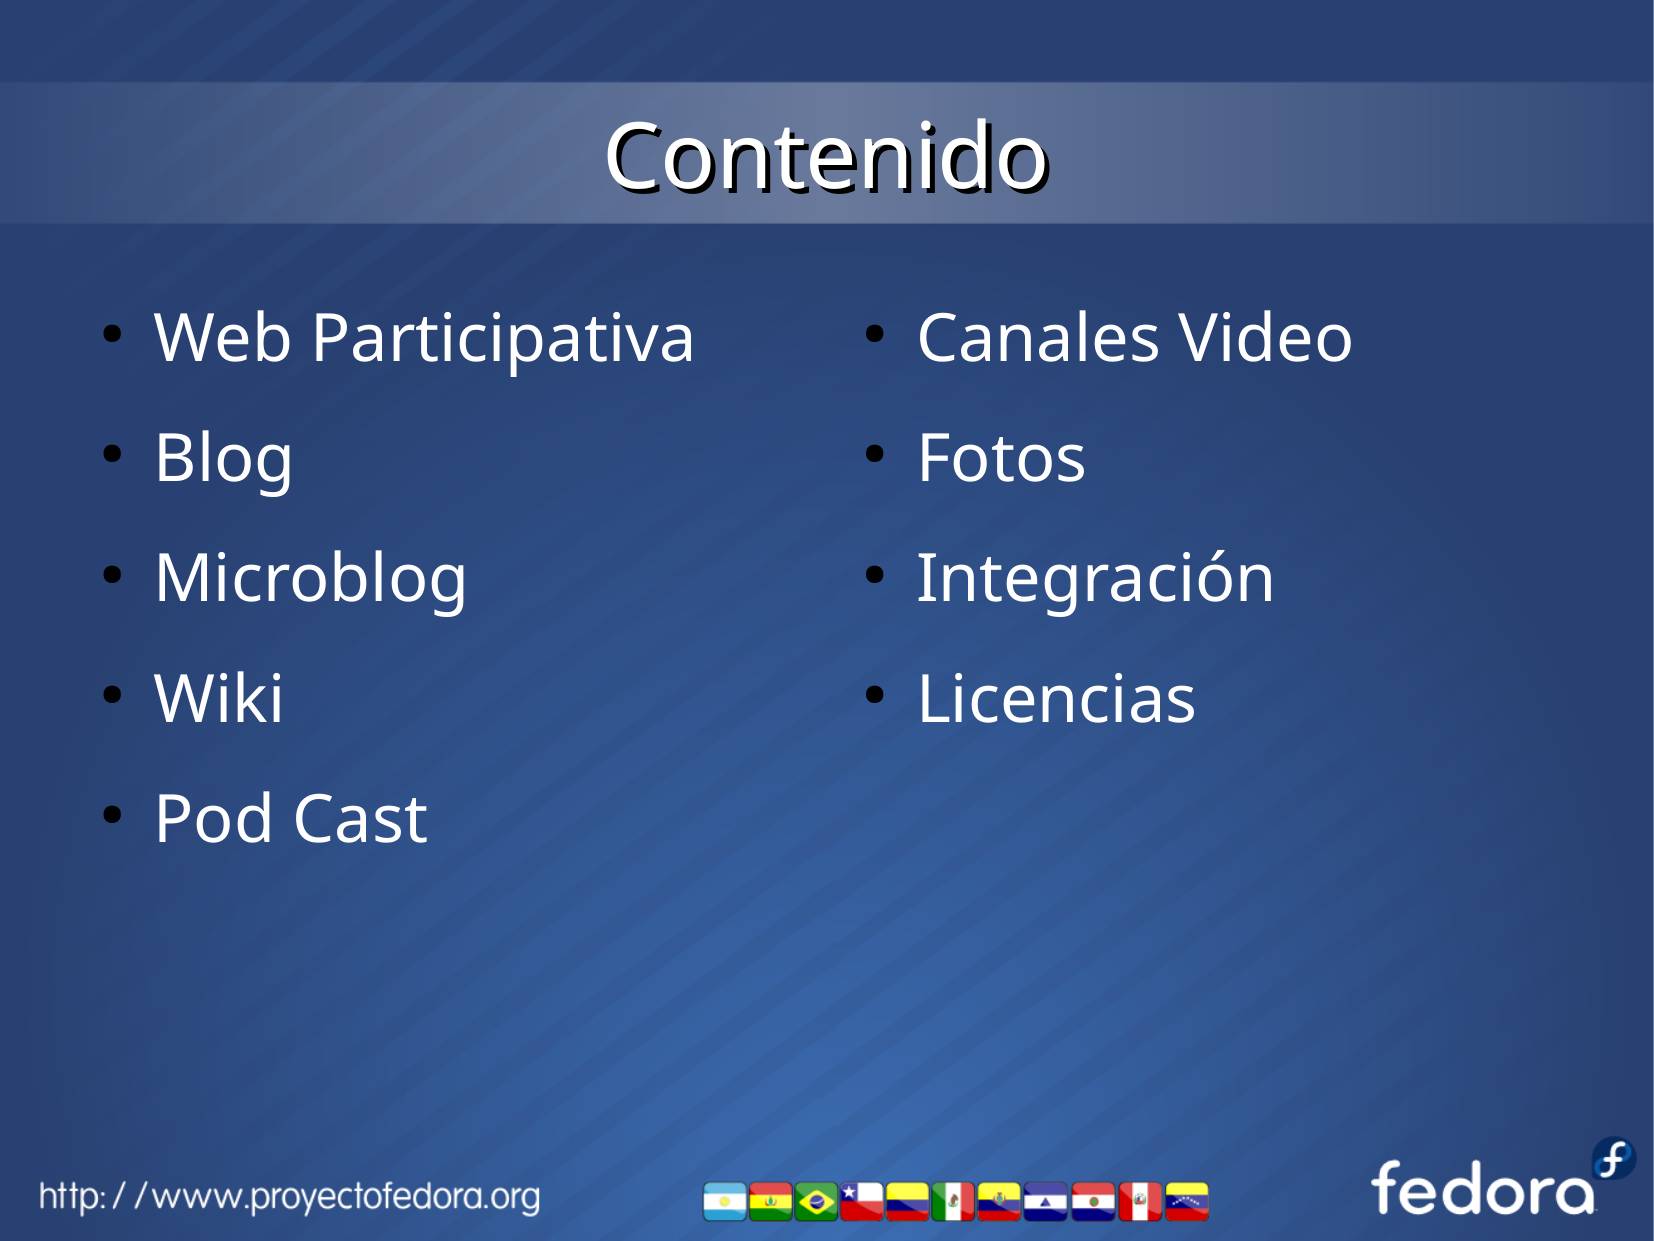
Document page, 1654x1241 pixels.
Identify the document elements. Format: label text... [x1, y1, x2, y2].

list Canales Video Fotos Integración Licencias [845, 290, 1572, 1094]
list Web Participativa Blog Microblog Wiki Pod Cast [82, 290, 809, 1109]
title Contenido [82, 49, 1571, 257]
picture [0, 0, 1654, 1241]
